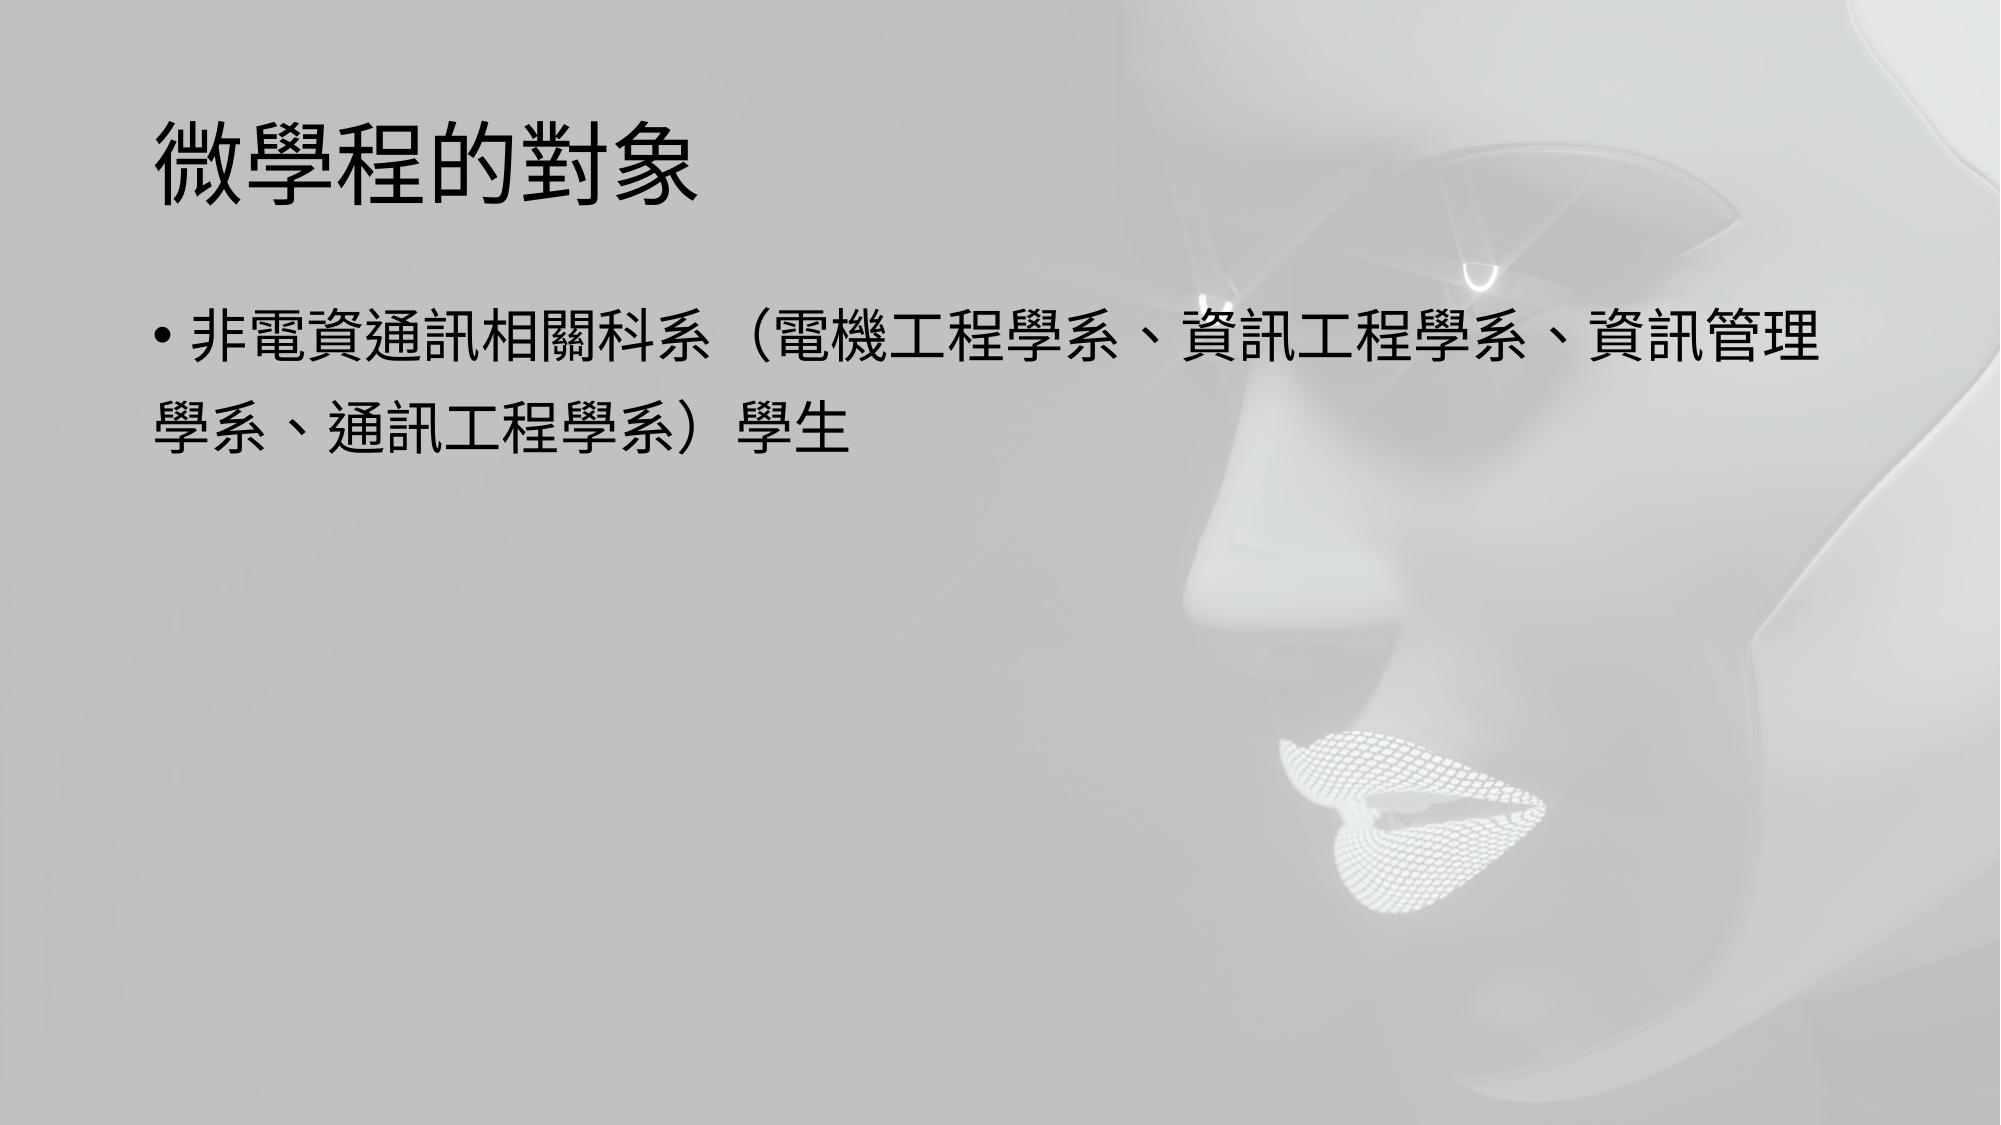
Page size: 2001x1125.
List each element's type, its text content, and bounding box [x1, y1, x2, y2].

list 非電資通訊相關科系（電機工程學系、資訊工程學系、資訊管理 學系、通訊工程學系）學生 [137, 299, 1863, 1014]
title 微學程的對象 [137, 59, 1863, 278]
